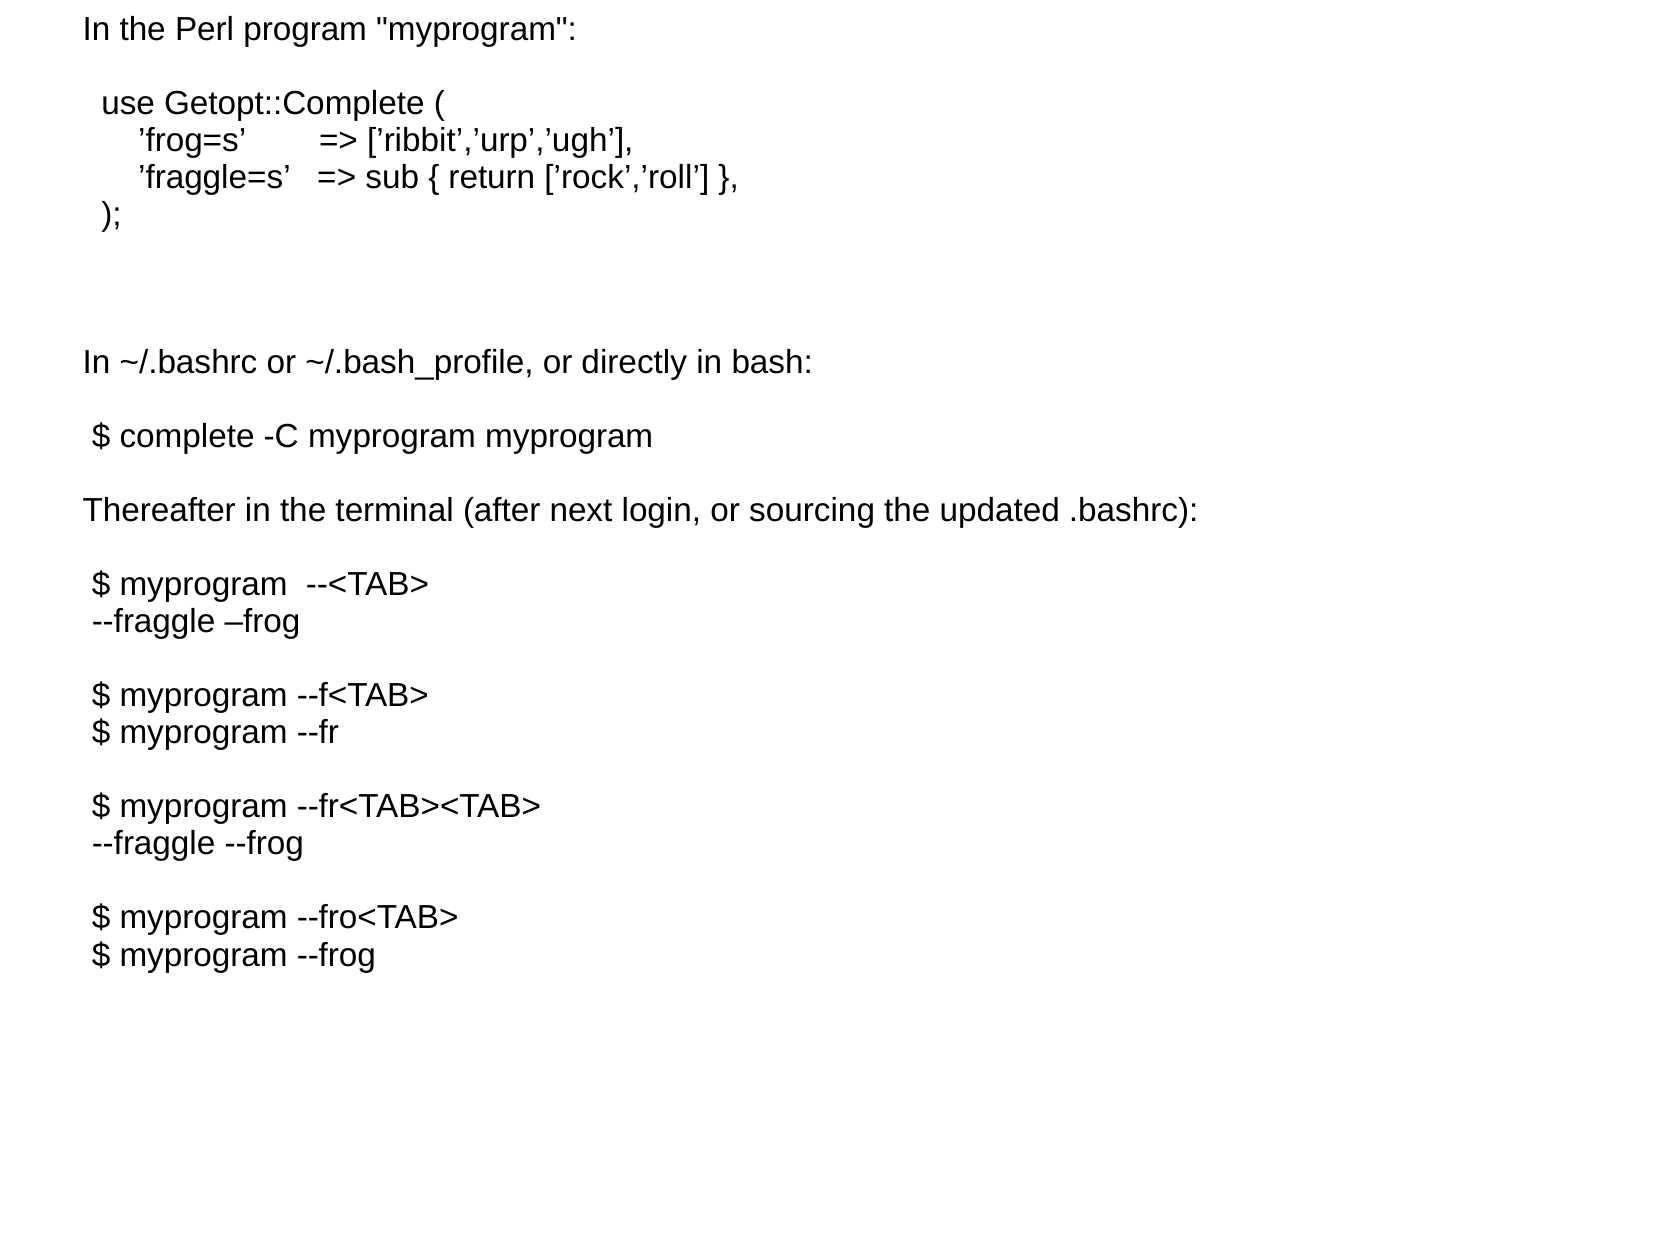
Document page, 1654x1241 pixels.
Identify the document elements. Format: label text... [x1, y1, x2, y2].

subtitle In the Perl program "myprogram": use Getopt::Complete ( ’frog=s’ => [’ribbit’,’urp’,’ugh’], ’fraggle=s’ => sub { return [’rock’,’roll’] }, ); In ~/.bashrc or ~/.bash_profile, or directly in bash: $ complete ‐C myprogram myprogram Thereafter in the terminal (after next login, or sourcing the updated .bashrc): $ myprogram --<TAB> --fraggle –frog $ myprogram ‐‐f<TAB> $ myprogram ‐‐fr $ myprogram ‐‐fr<TAB><TAB> --fraggle --frog $ myprogram ‐‐fro<TAB> $ myprogram ‐‐frog [82, 10, 1571, 1070]
